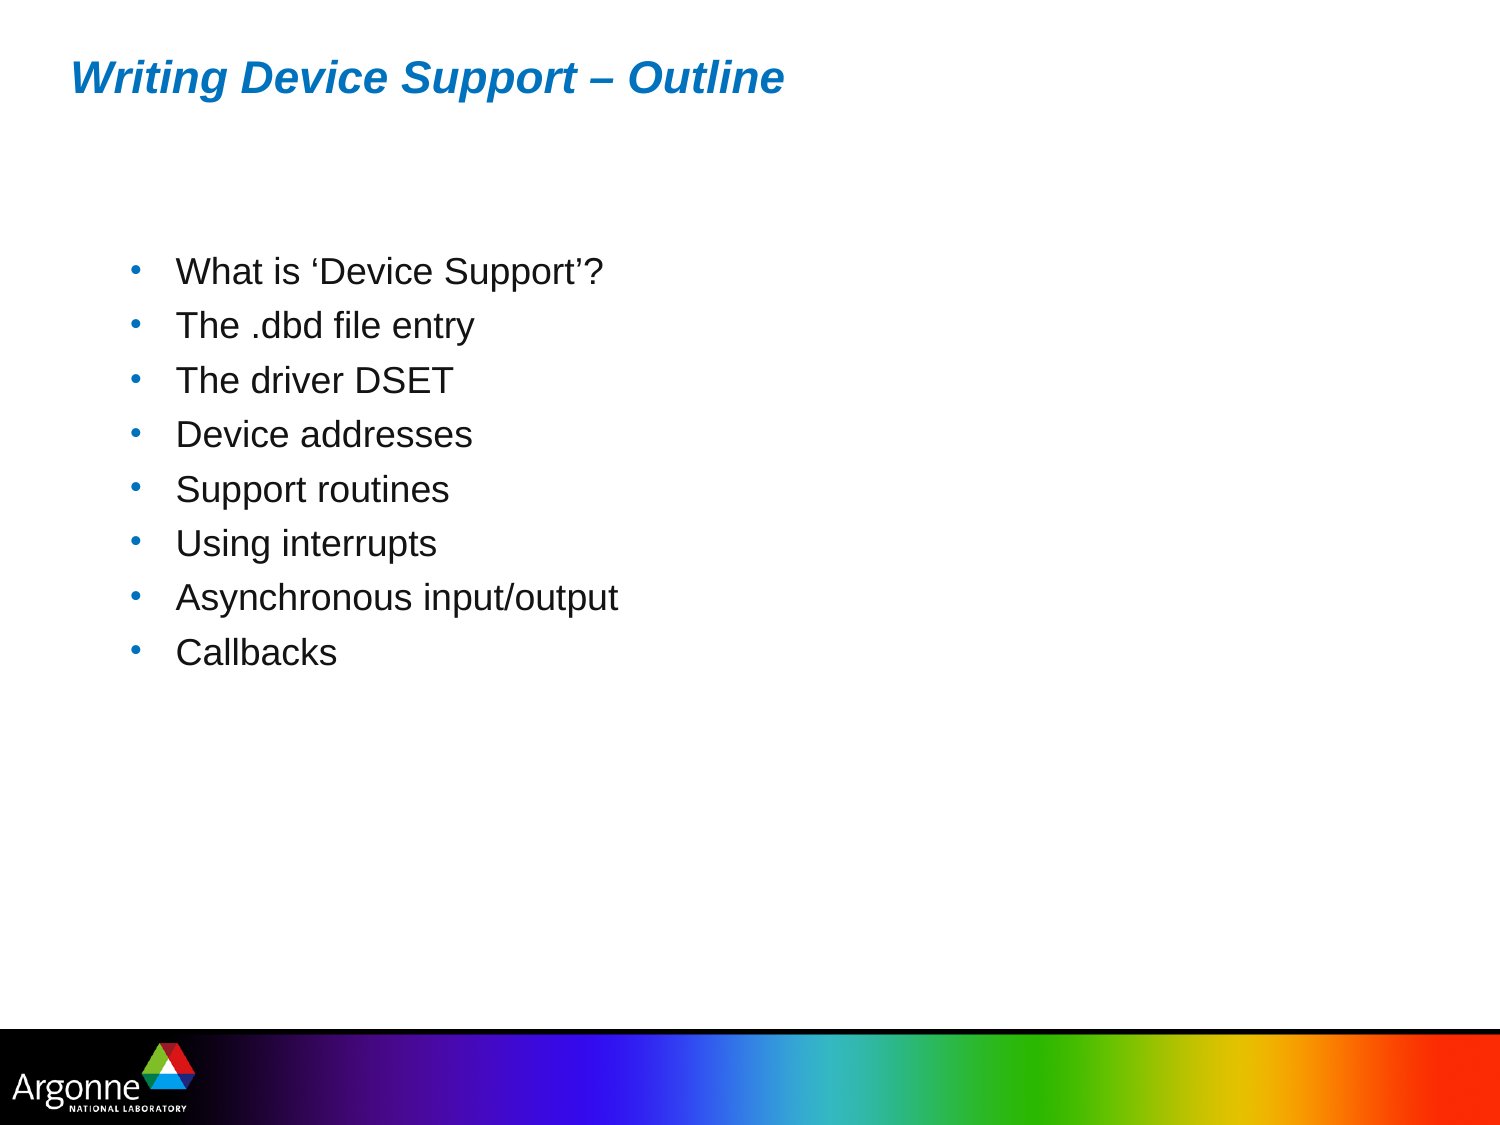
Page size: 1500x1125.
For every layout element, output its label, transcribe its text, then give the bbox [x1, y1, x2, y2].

title Writing Device Support – Outline [55, 54, 1361, 112]
picture [0, 1029, 1500, 1125]
list What is ‘Device Support’? The .dbd file entry The driver DSET Device addresses Support routines Using interrupts Asynchronous input/output Callbacks [114, 239, 1459, 682]
